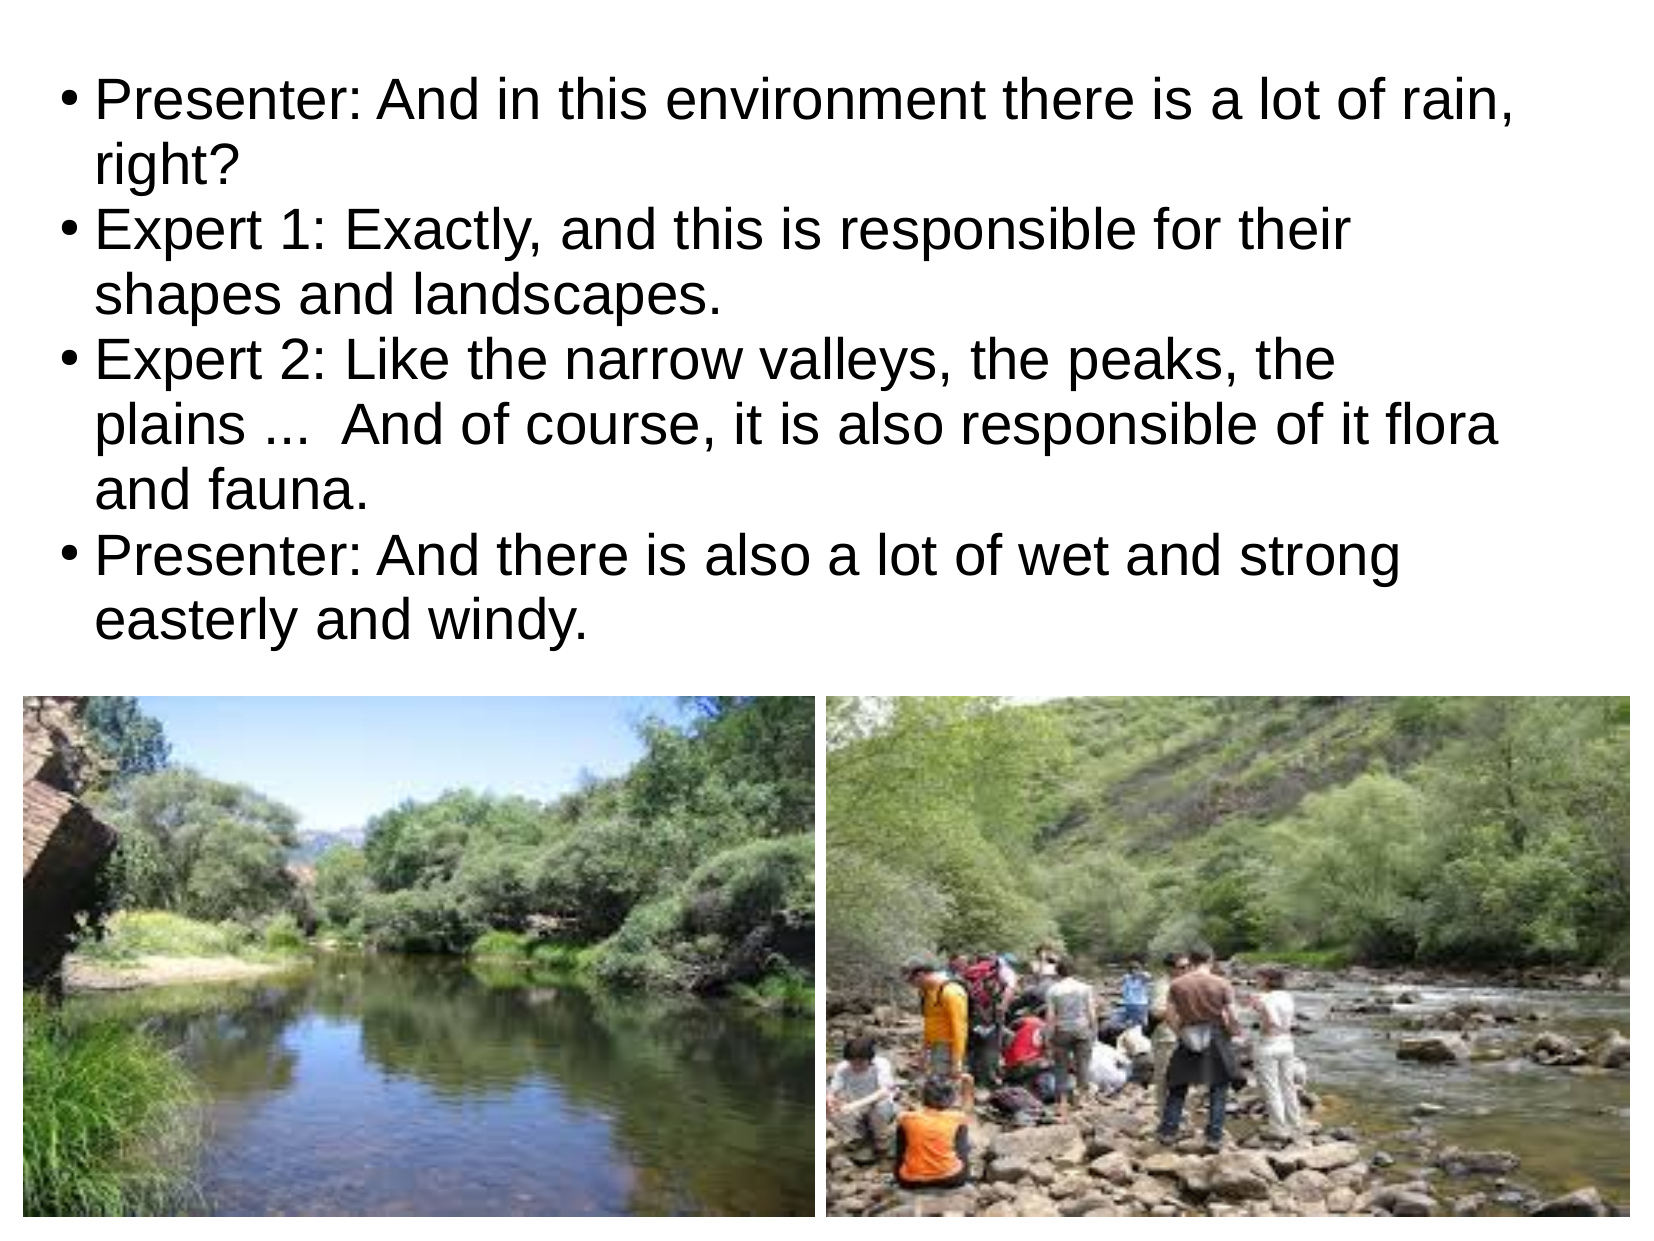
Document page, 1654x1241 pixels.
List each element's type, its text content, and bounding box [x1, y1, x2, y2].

subtitle Presenter: And in this environment there is a lot of rain, right? Expert 1: Exactly, and this is responsible for their shapes and landscapes. Expert 2: Like the narrow valleys, the peaks, the plains ... And of course, it is also responsible of it flora and fauna. Presenter: And there is also a lot of wet and strong easterly and windy. [59, 0, 1548, 720]
picture [23, 696, 815, 1217]
picture [826, 696, 1630, 1217]
